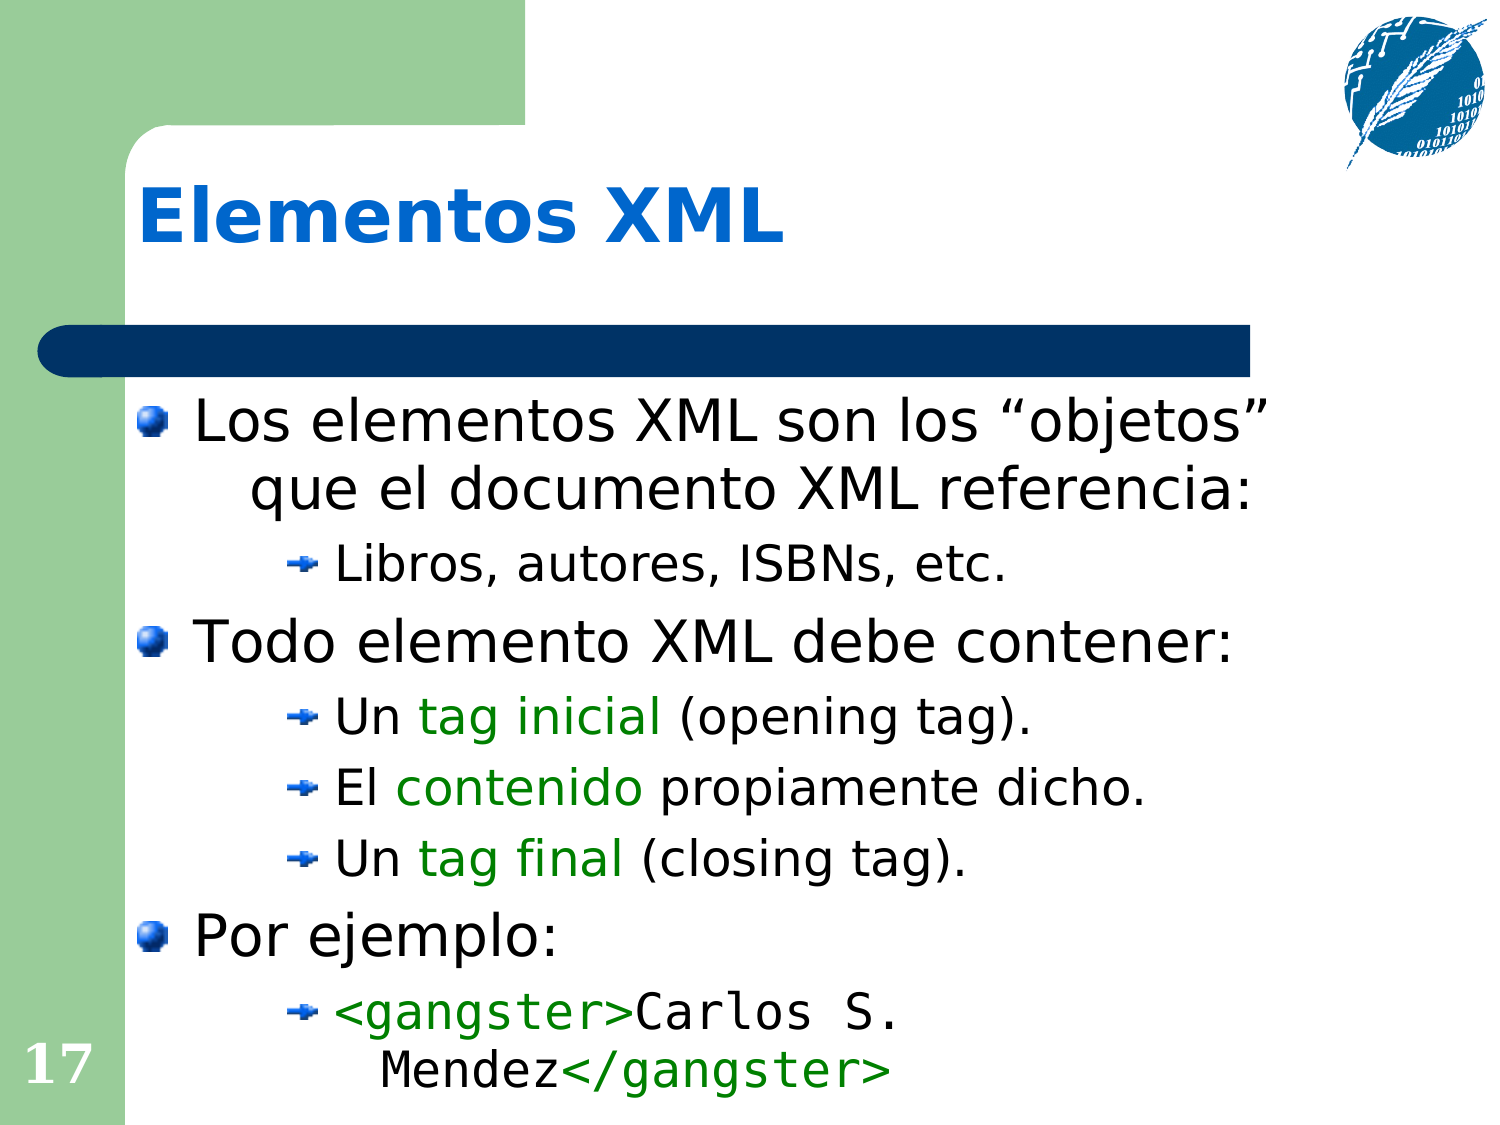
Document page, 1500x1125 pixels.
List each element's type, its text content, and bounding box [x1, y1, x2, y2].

picture [1341, 15, 1487, 172]
picture [1427, 138, 1431, 148]
picture [1436, 127, 1450, 136]
picture [1416, 140, 1425, 149]
list Los elementos XML son los “objetos” que el documento XML referencia: Libros, autores, ISBNs, etc. Todo elemento XML debe contener: Un tag inicial (opening tag). El contenido propiamente dicho. Un tag final (closing tag). Por ejemplo: <gangster>Carlos S. Mendez</gangster> [137, 387, 1400, 1045]
picture [1433, 139, 1440, 147]
title Elementos XML [136, 136, 1414, 301]
